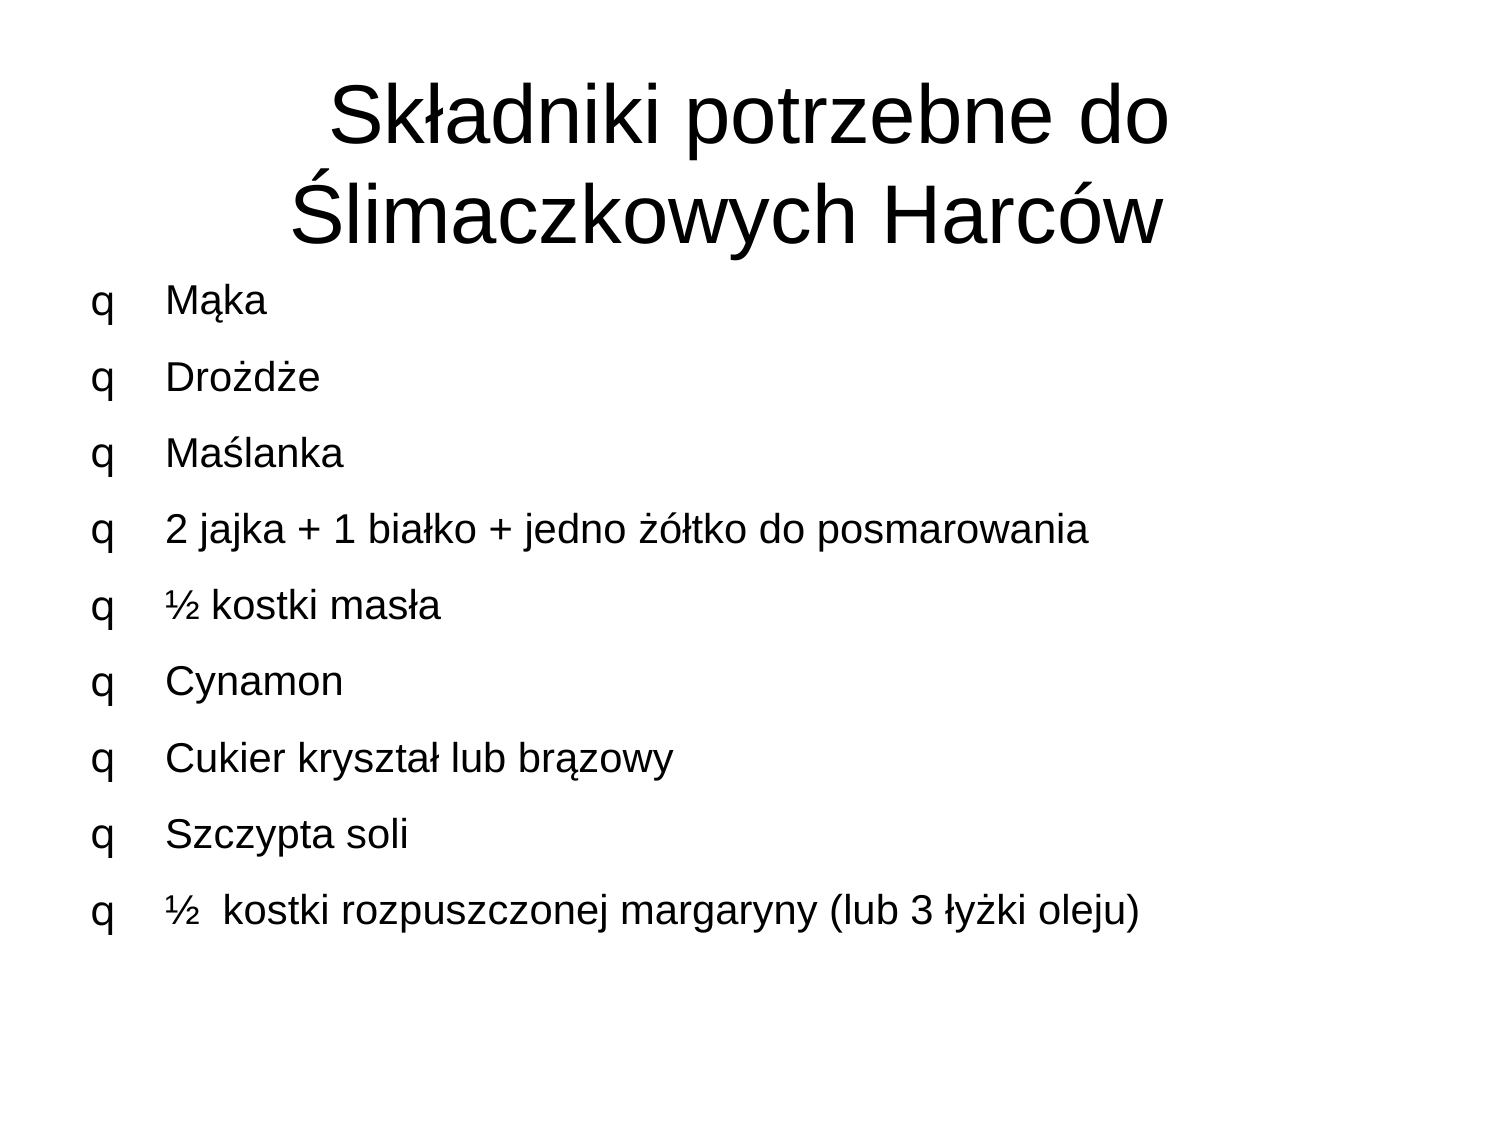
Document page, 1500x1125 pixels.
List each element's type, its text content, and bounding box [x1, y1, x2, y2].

list Mąka Drożdże Maślanka 2 jajka + 1 białko + jedno żółtko do posmarowania ½ kostki masła Cynamon Cukier kryształ lub brązowy Szczypta soli ½ kostki rozpuszczonej margaryny (lub 3 łyżki oleju) [75, 262, 1425, 1005]
title Składniki potrzebne do Ślimaczkowych Harców [75, 45, 1425, 233]
